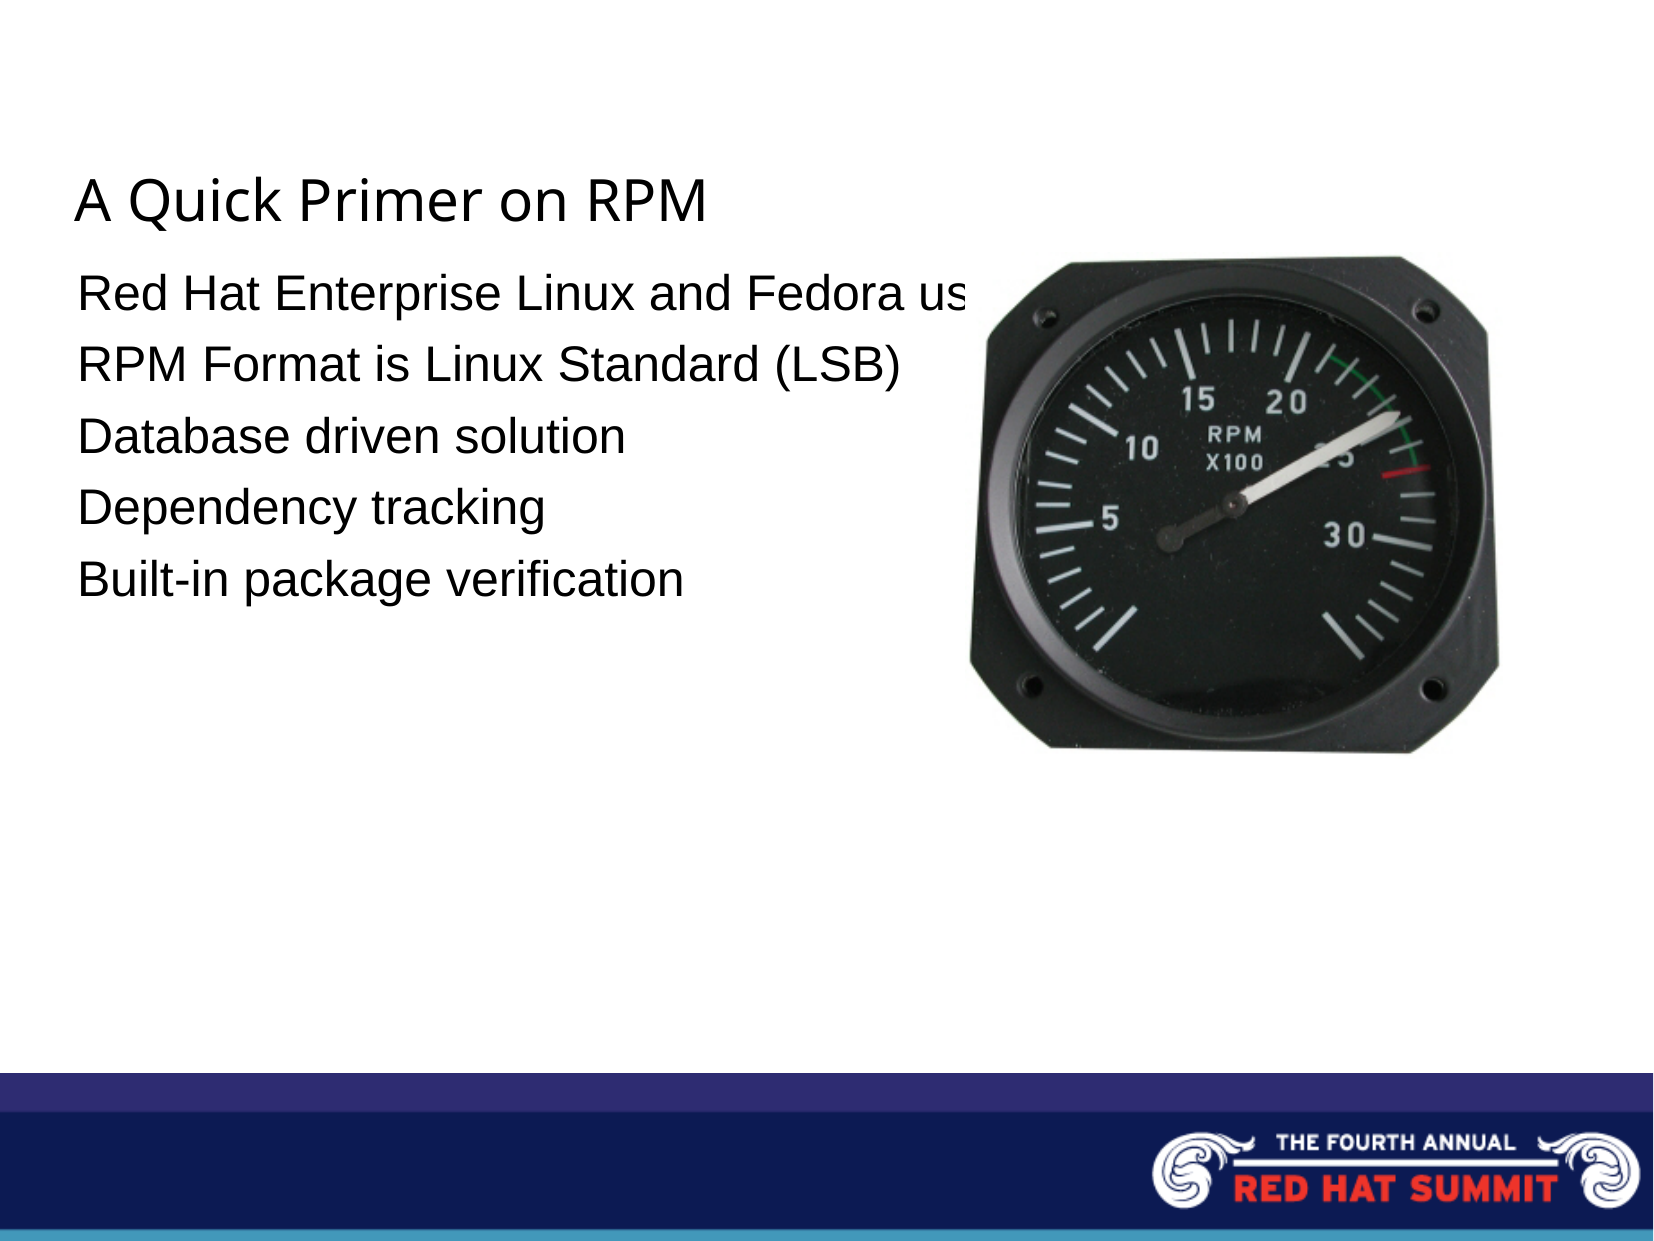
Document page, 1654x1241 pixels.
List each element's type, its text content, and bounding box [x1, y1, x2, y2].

picture [965, 252, 1503, 759]
list Red Hat Enterprise Linux and Fedora use RPM RPM Format is Linux Standard (LSB) Database driven solution Dependency tracking Built-in package verification [77, 264, 772, 1174]
title A Quick Primer on RPM [74, 140, 1506, 259]
picture [0, 1073, 1654, 1241]
